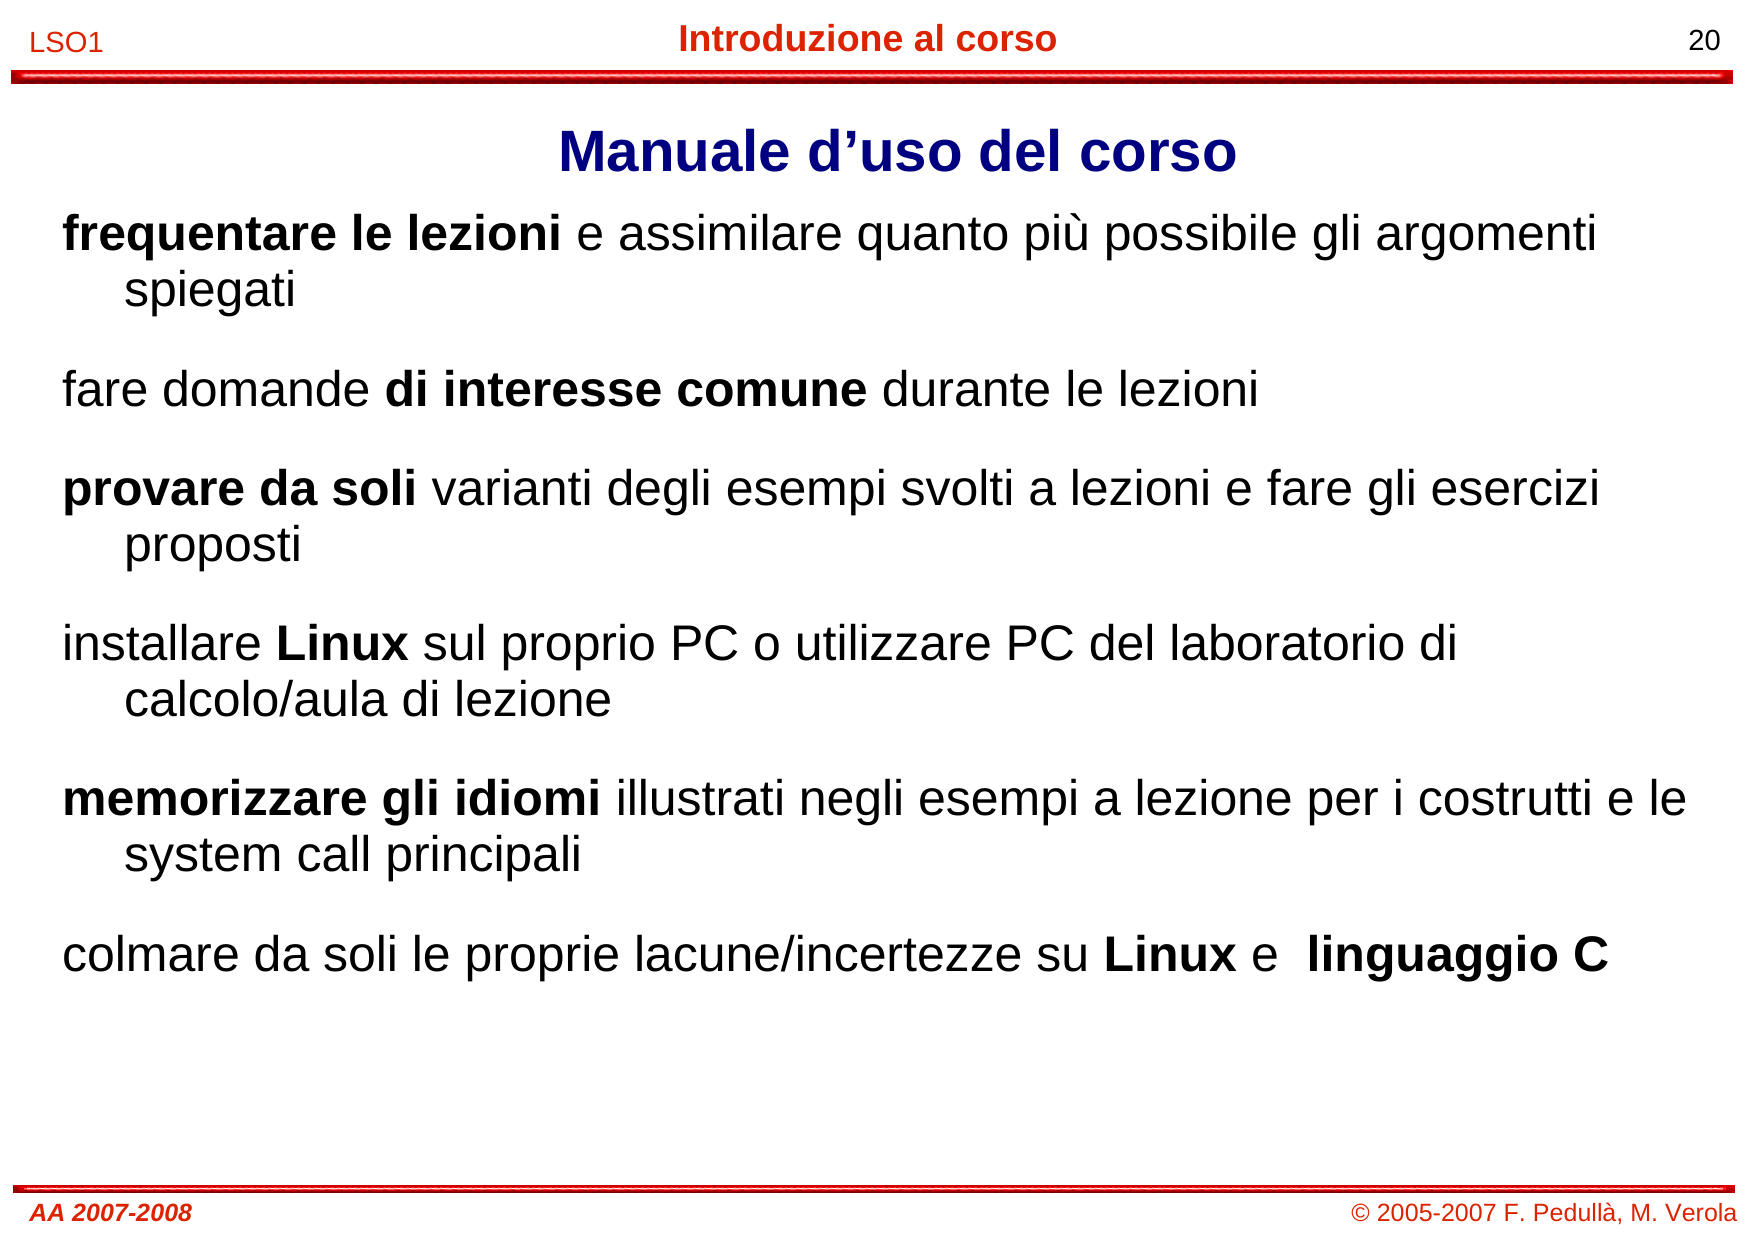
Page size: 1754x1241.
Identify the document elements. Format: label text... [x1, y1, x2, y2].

title Manuale d’uso del corso [243, 108, 1554, 203]
list frequentare le lezioni e assimilare quanto più possibile gli argomenti spiegati fare domande di interesse comune durante le lezioni provare da soli varianti degli esempi svolti a lezioni e fare gli esercizi proposti installare Linux sul proprio PC o utilizzare PC del laboratorio di calcolo/aula di lezione memorizzare gli idiomi illustrati negli esempi a lezione per i costrutti e le system call principali colmare da soli le proprie lacune/incertezze su Linux e linguaggio C [62, 205, 1699, 1042]
picture [13, 1185, 1735, 1193]
picture [11, 70, 1733, 84]
